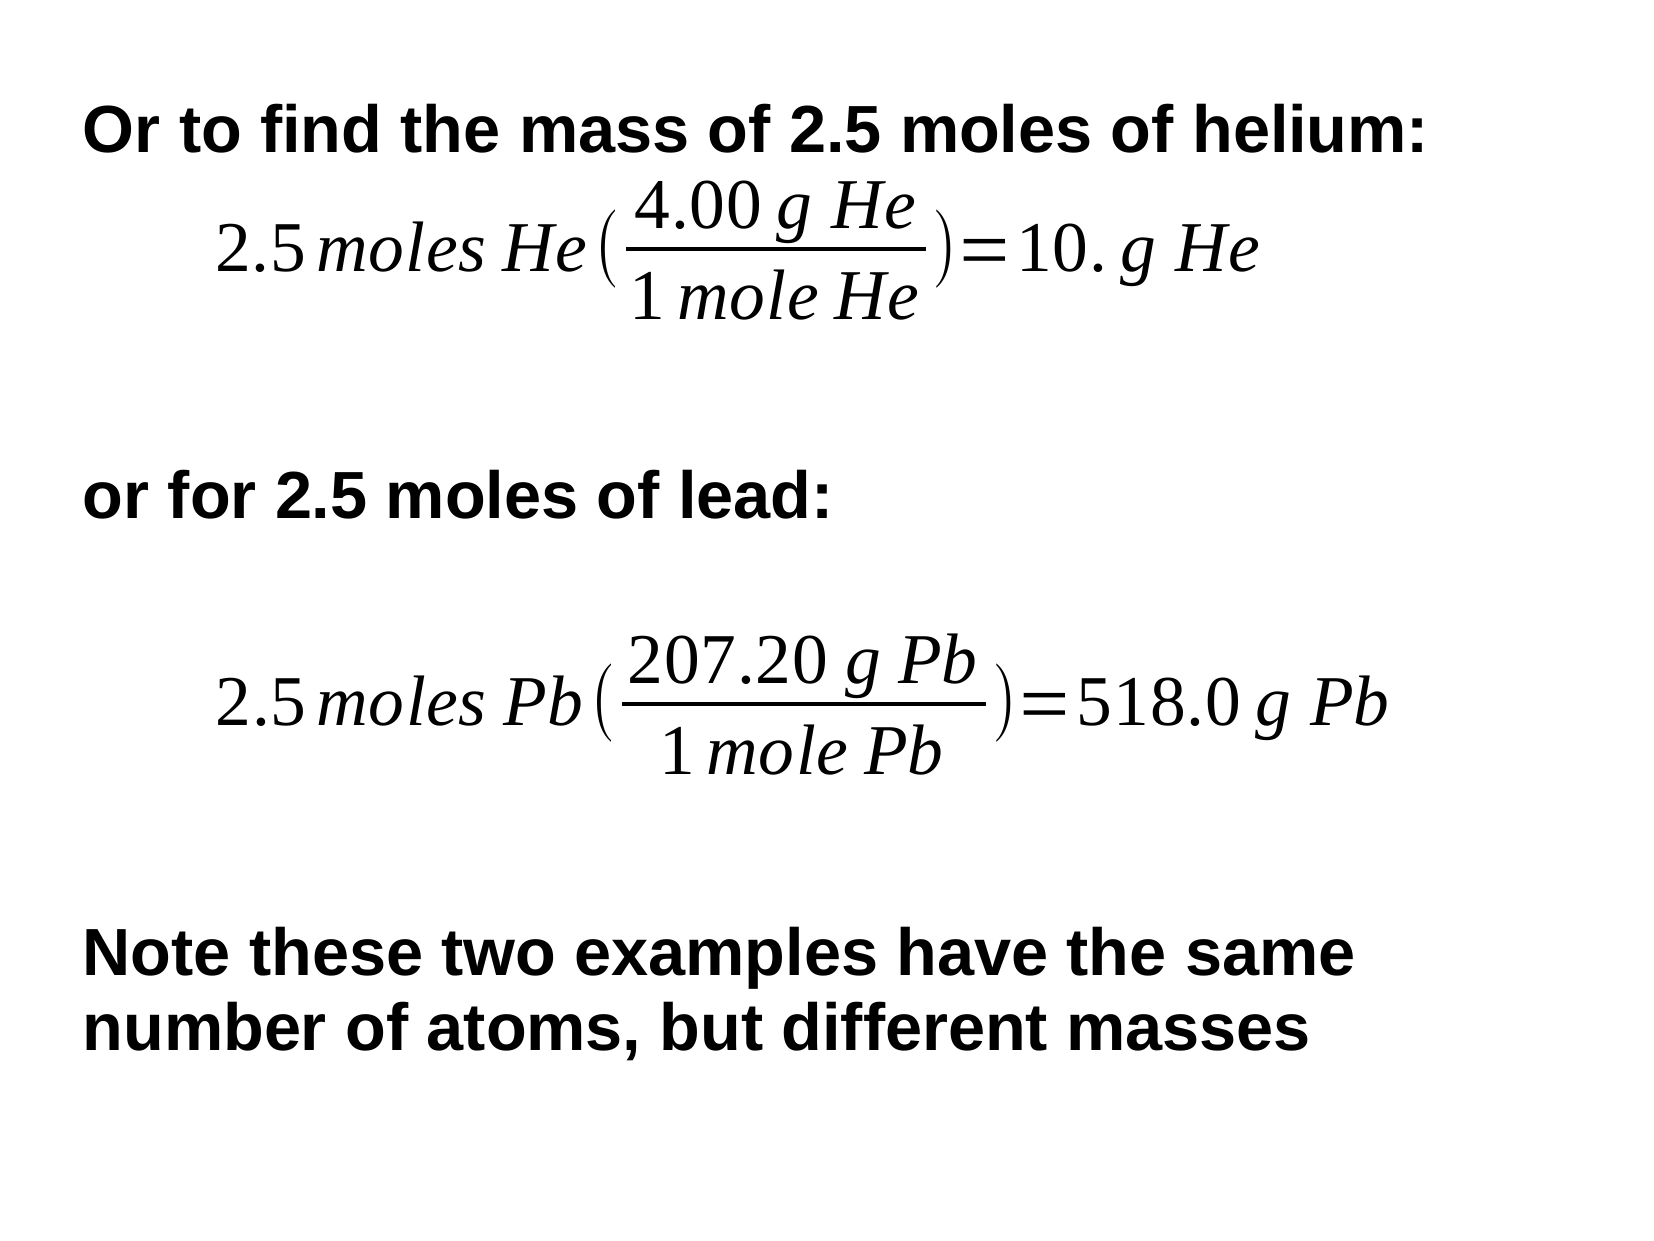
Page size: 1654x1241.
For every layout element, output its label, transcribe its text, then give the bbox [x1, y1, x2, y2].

text_box Or to find the mass of 2.5 moles of helium: or for 2.5 moles of lead: Note these two examples have the same number of atoms, but different masses [82, 11, 1571, 1147]
chart [206, 620, 1403, 795]
chart [206, 165, 1274, 340]
